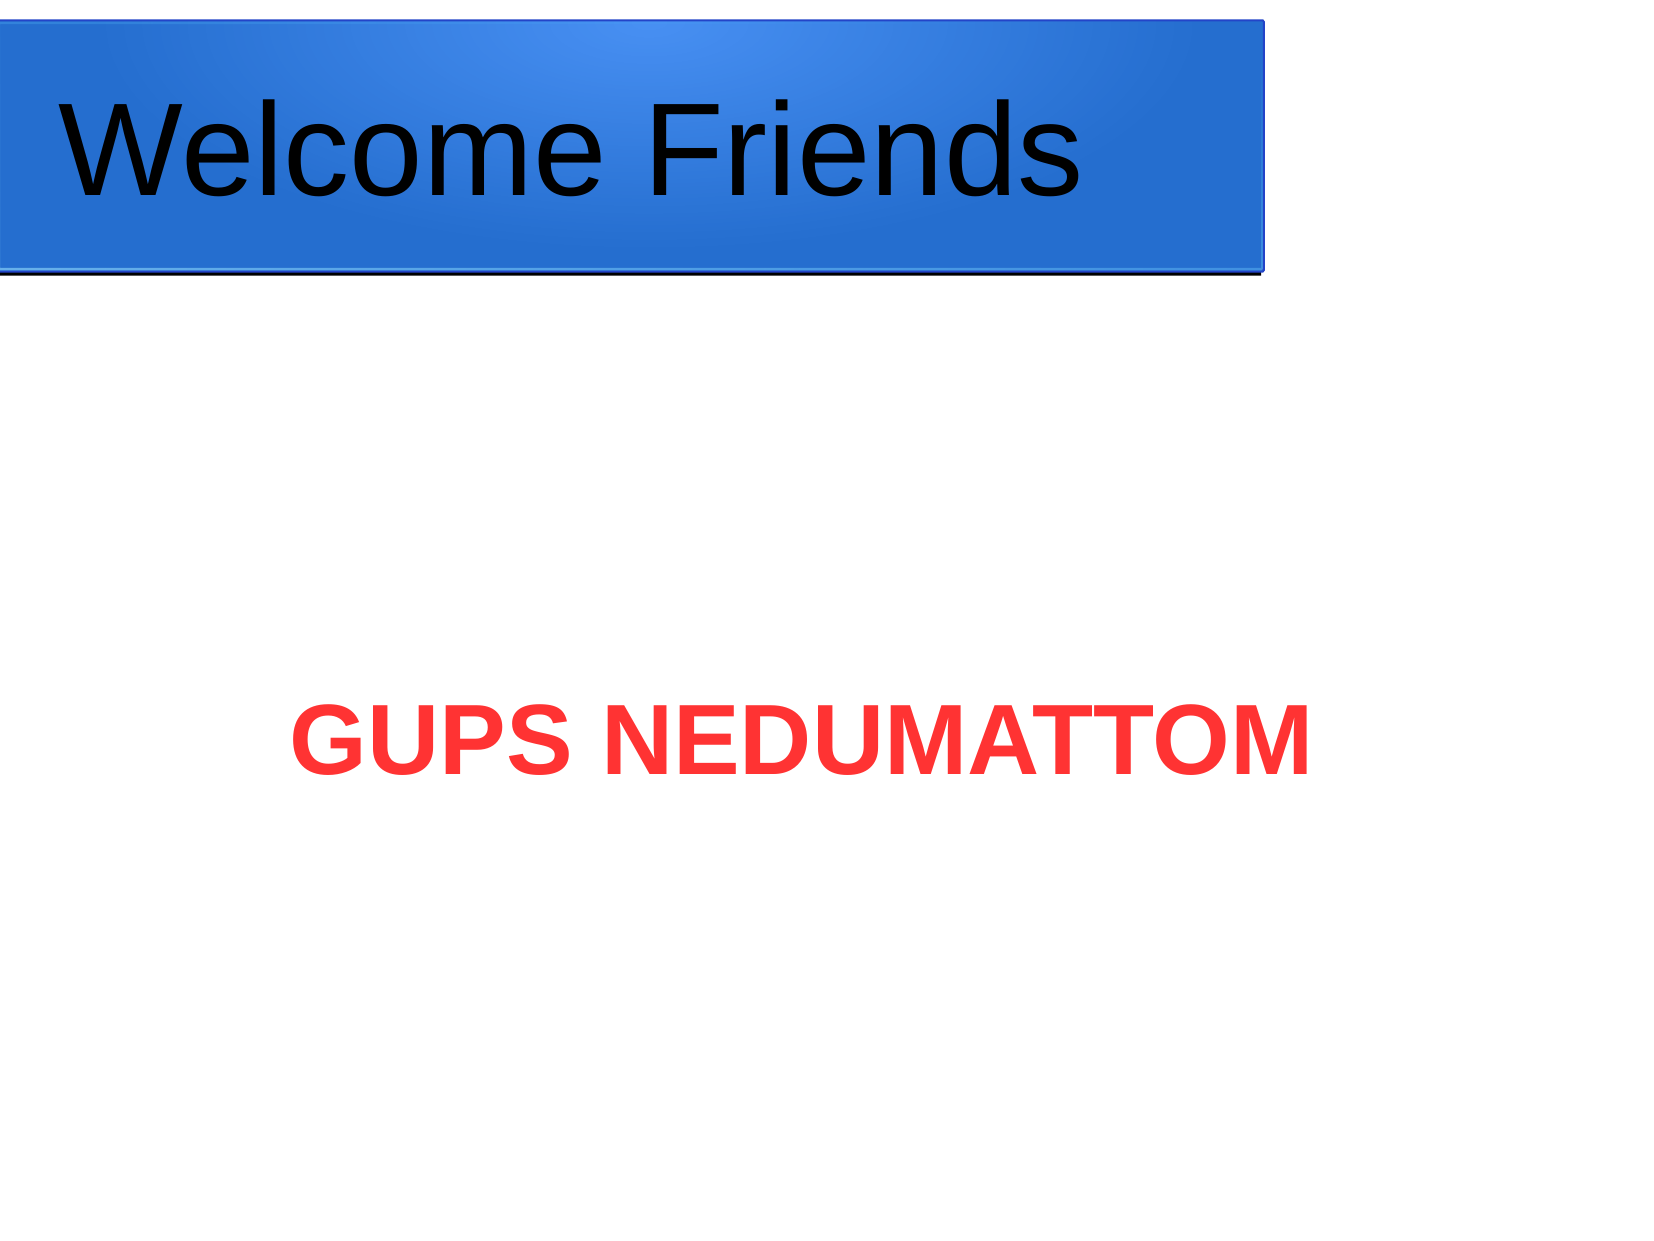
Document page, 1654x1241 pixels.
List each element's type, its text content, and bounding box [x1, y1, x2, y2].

text_box GUPS NEDUMATTOM [274, 676, 1329, 804]
title Welcome Friends [59, 47, 1548, 252]
